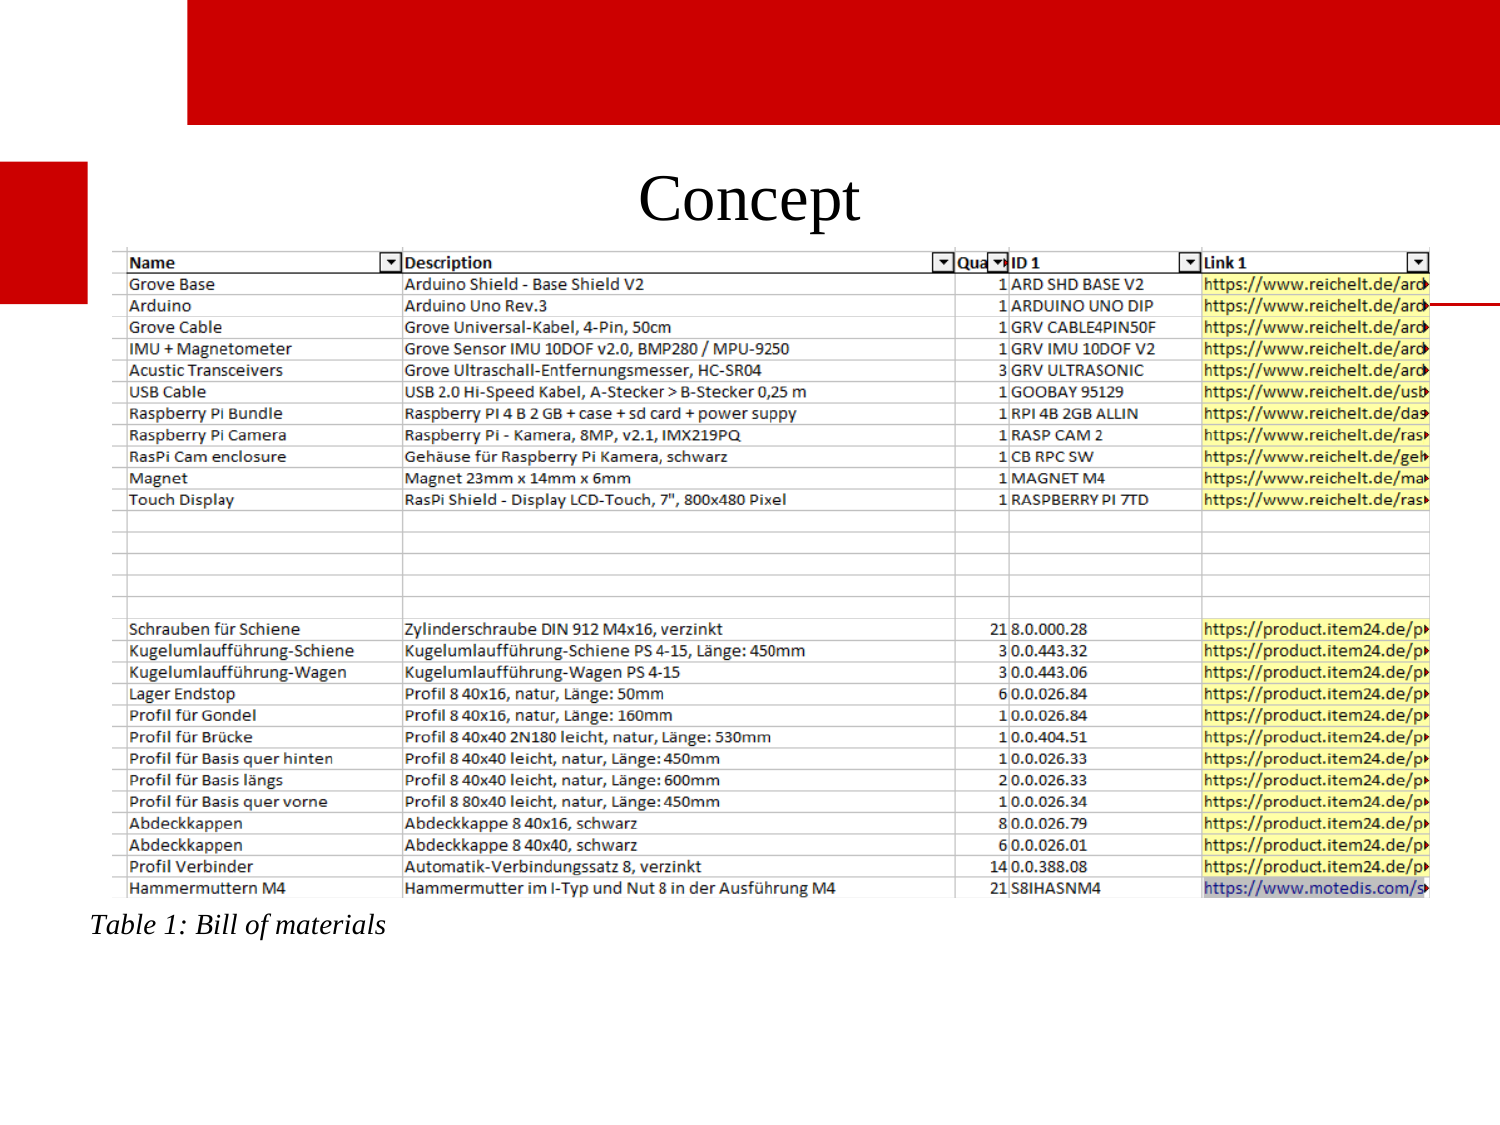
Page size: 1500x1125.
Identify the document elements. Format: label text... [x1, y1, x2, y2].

title Concept [112, 99, 1388, 247]
picture [112, 247, 1430, 898]
text_box Table 1: Bill of materials [74, 897, 461, 983]
